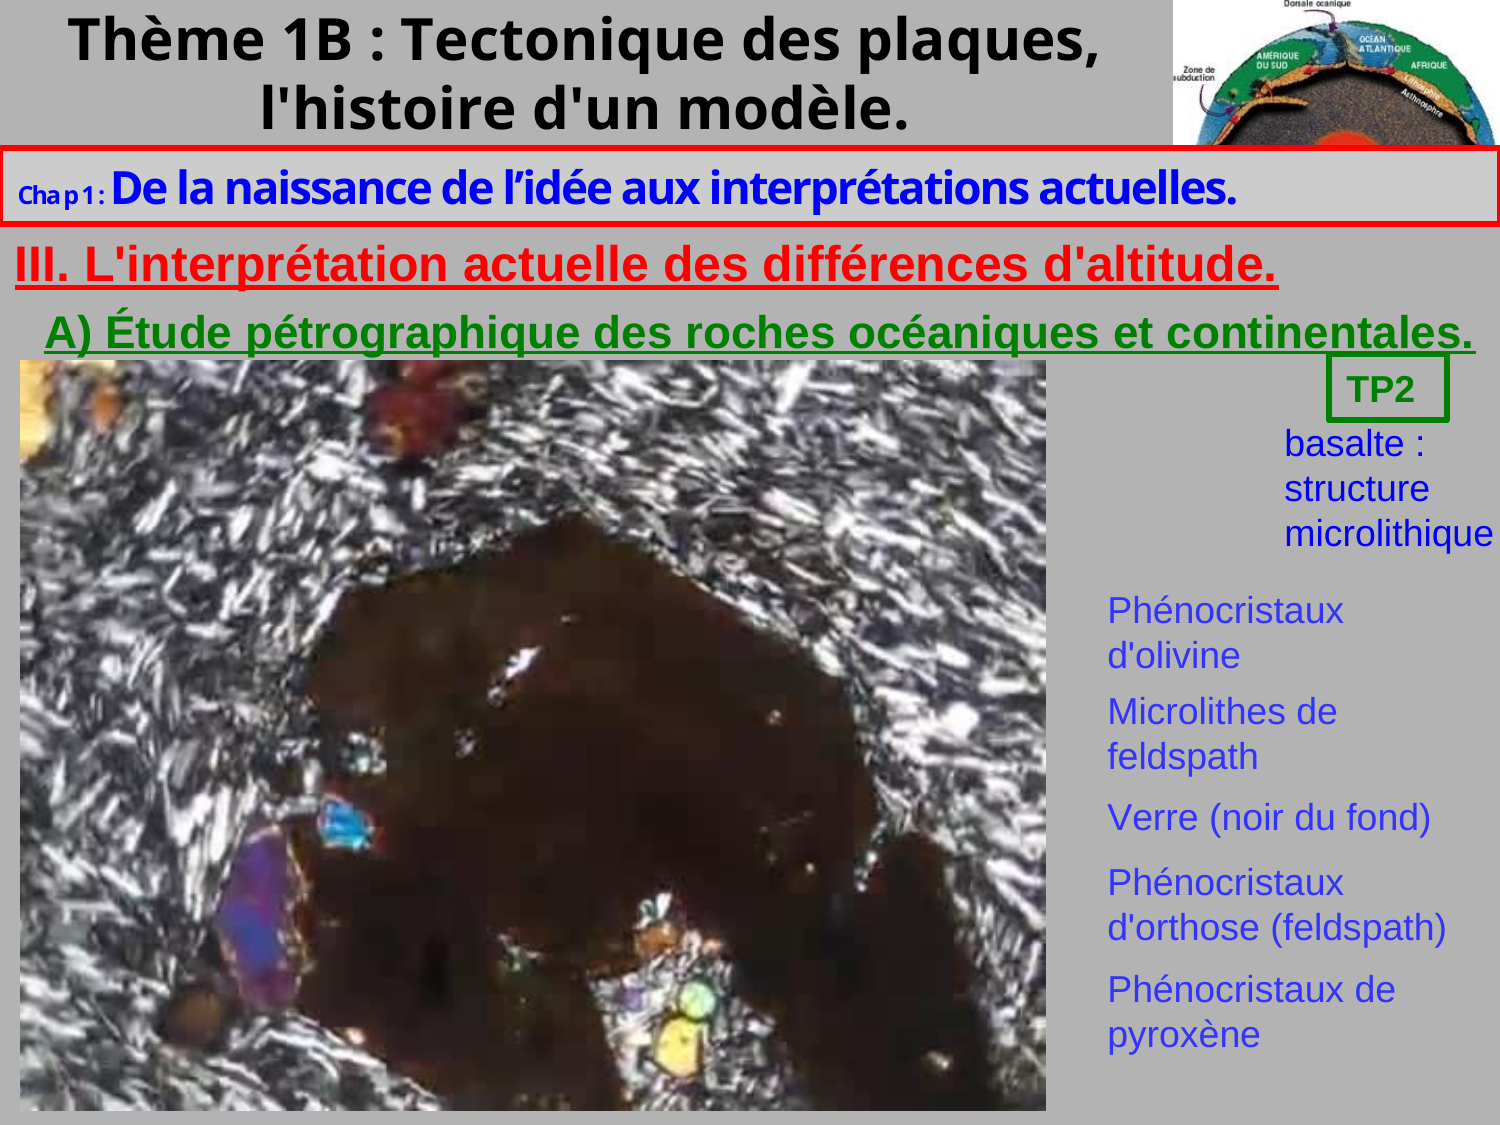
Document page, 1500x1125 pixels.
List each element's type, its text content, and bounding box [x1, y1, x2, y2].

text_box TP2 [1328, 354, 1447, 421]
text_box III. L'interprétation actuelle des différences d'altitude. [0, 224, 1418, 300]
text_box Phénocristaux d'olivine [1092, 578, 1500, 679]
picture [20, 360, 1046, 1111]
text_box Thème 1B : Tectonique des plaques, l'histoire d'un modèle. [0, 0, 1173, 147]
text_box Microlithes de feldspath [1092, 679, 1500, 785]
text_box Cha p 1 : De la naissance de l’idée aux interprétations actuelles. [0, 147, 1500, 224]
text_box Phénocristaux de pyroxène [1092, 957, 1500, 1062]
text_box A) Étude pétrographique des roches océaniques et continentales. [29, 295, 1500, 366]
text_box Phénocristaux d'orthose (feldspath) [1092, 850, 1500, 956]
text_box Verre (noir du fond) [1092, 785, 1500, 846]
text_box basalte : structure microlithique [1269, 411, 1500, 562]
picture [1173, 0, 1500, 147]
